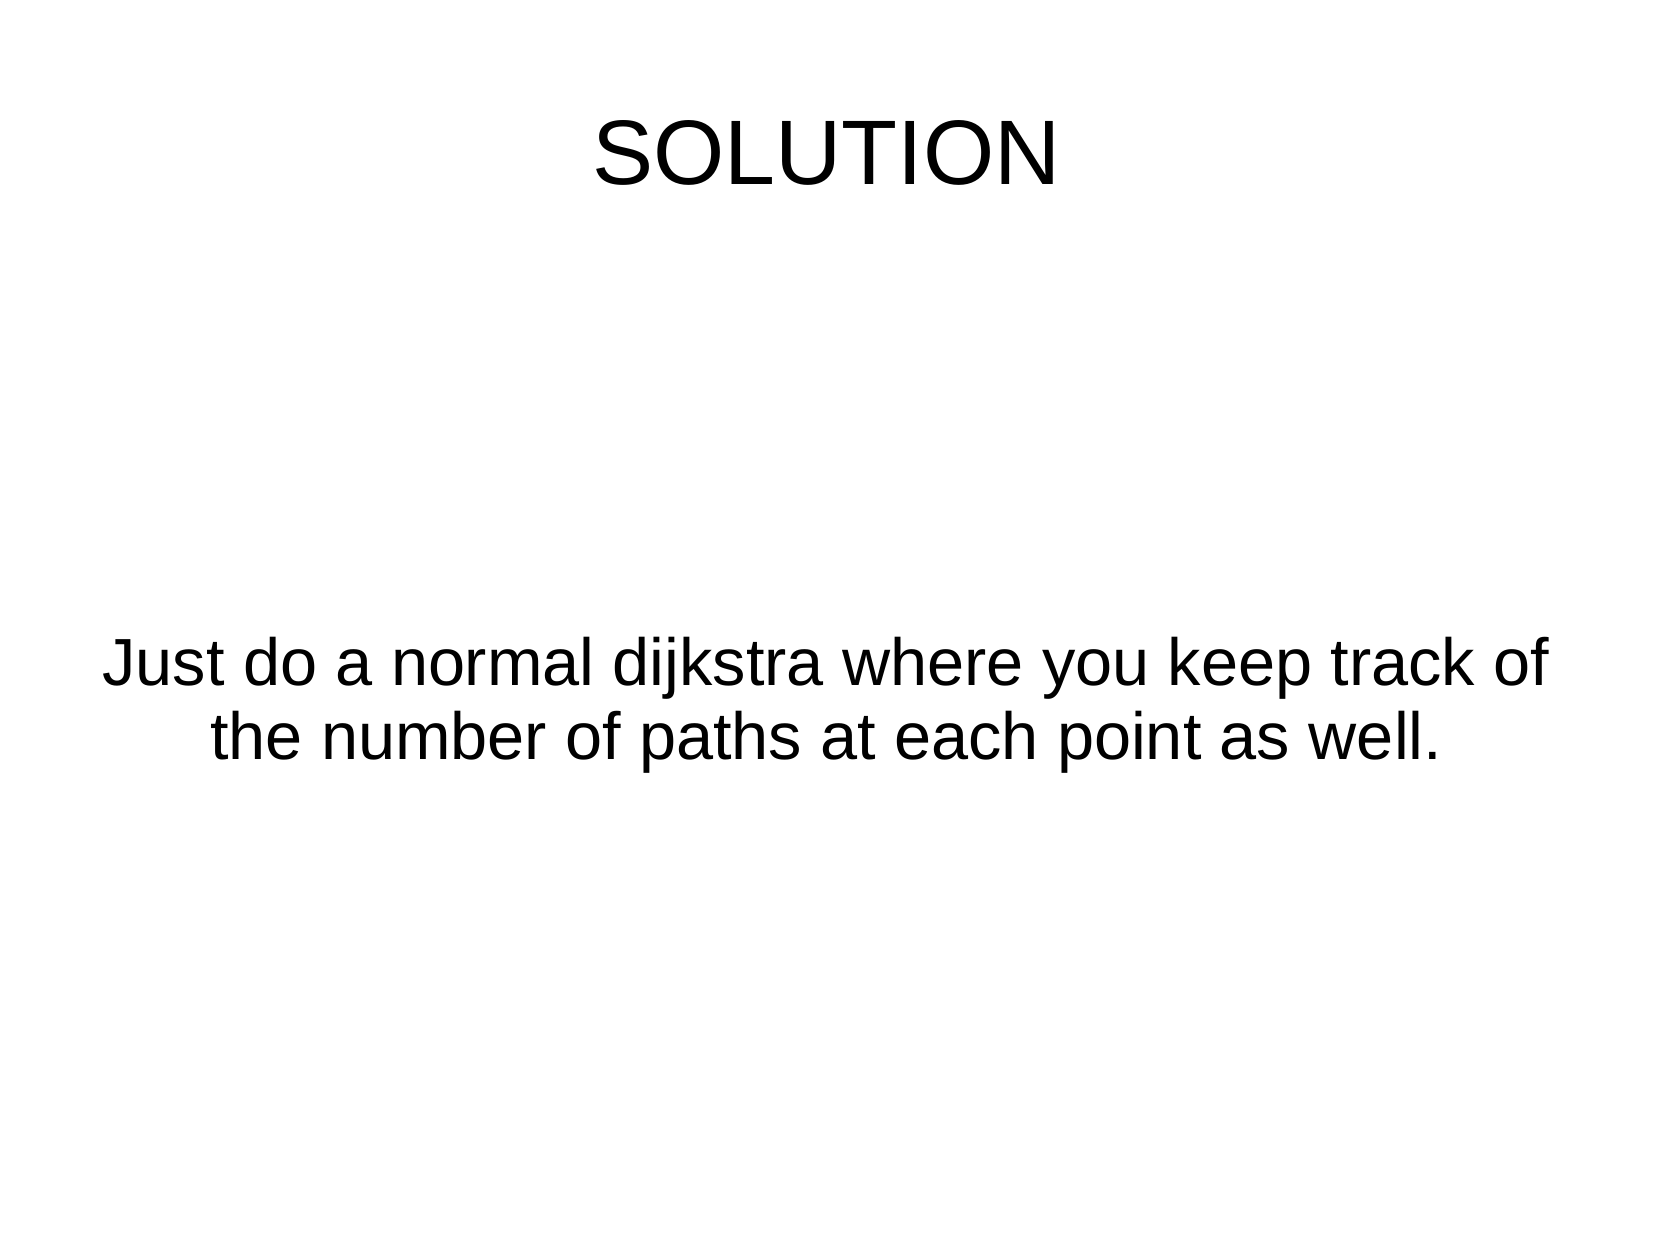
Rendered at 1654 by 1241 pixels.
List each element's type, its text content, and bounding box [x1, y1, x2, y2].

title SOLUTION [82, 56, 1571, 250]
subtitle Just do a normal dijkstra where you keep track of the number of paths at each point as well. [82, 297, 1571, 1102]
